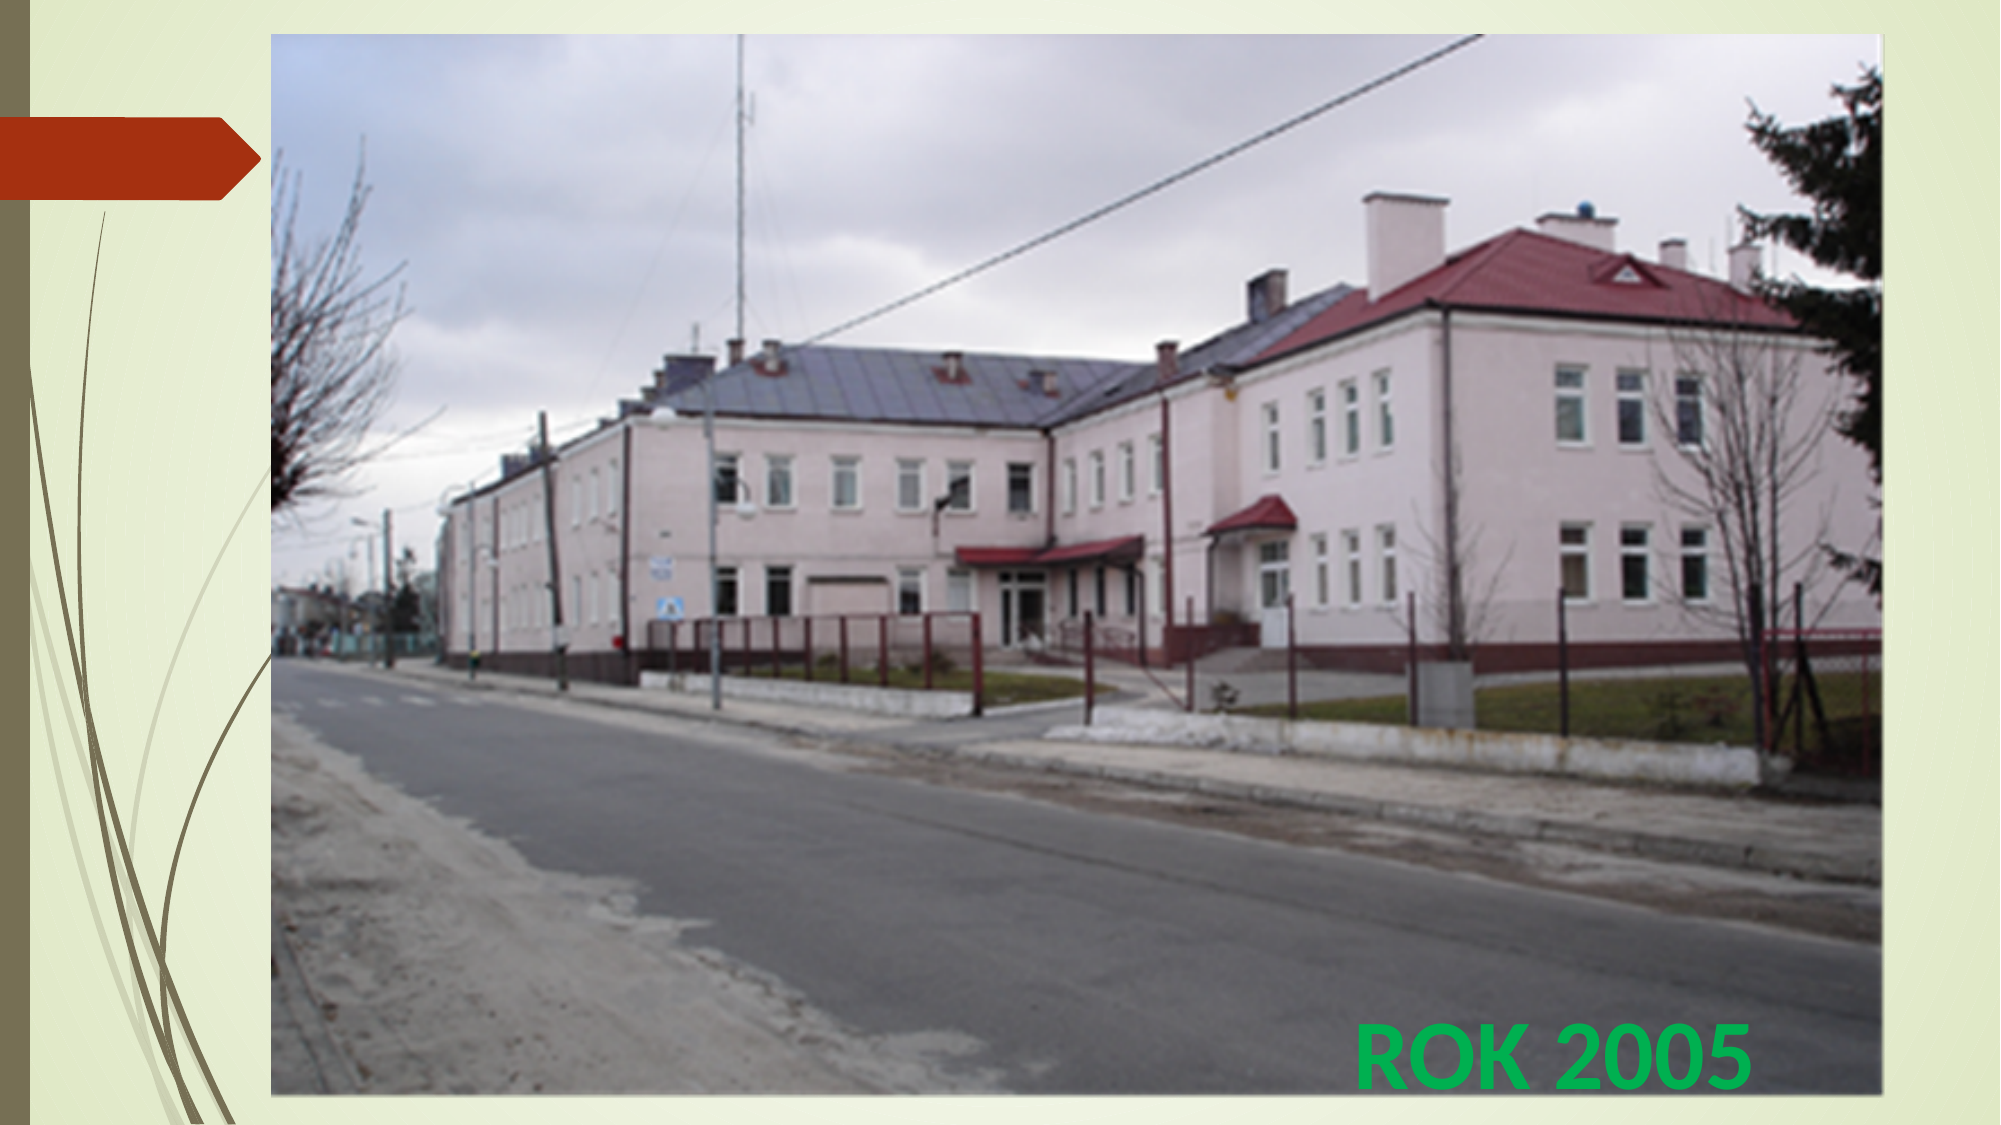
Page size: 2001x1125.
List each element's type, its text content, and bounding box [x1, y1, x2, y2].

picture [271, 34, 1887, 1100]
text_box ROK 2005 [1338, 982, 1948, 1119]
